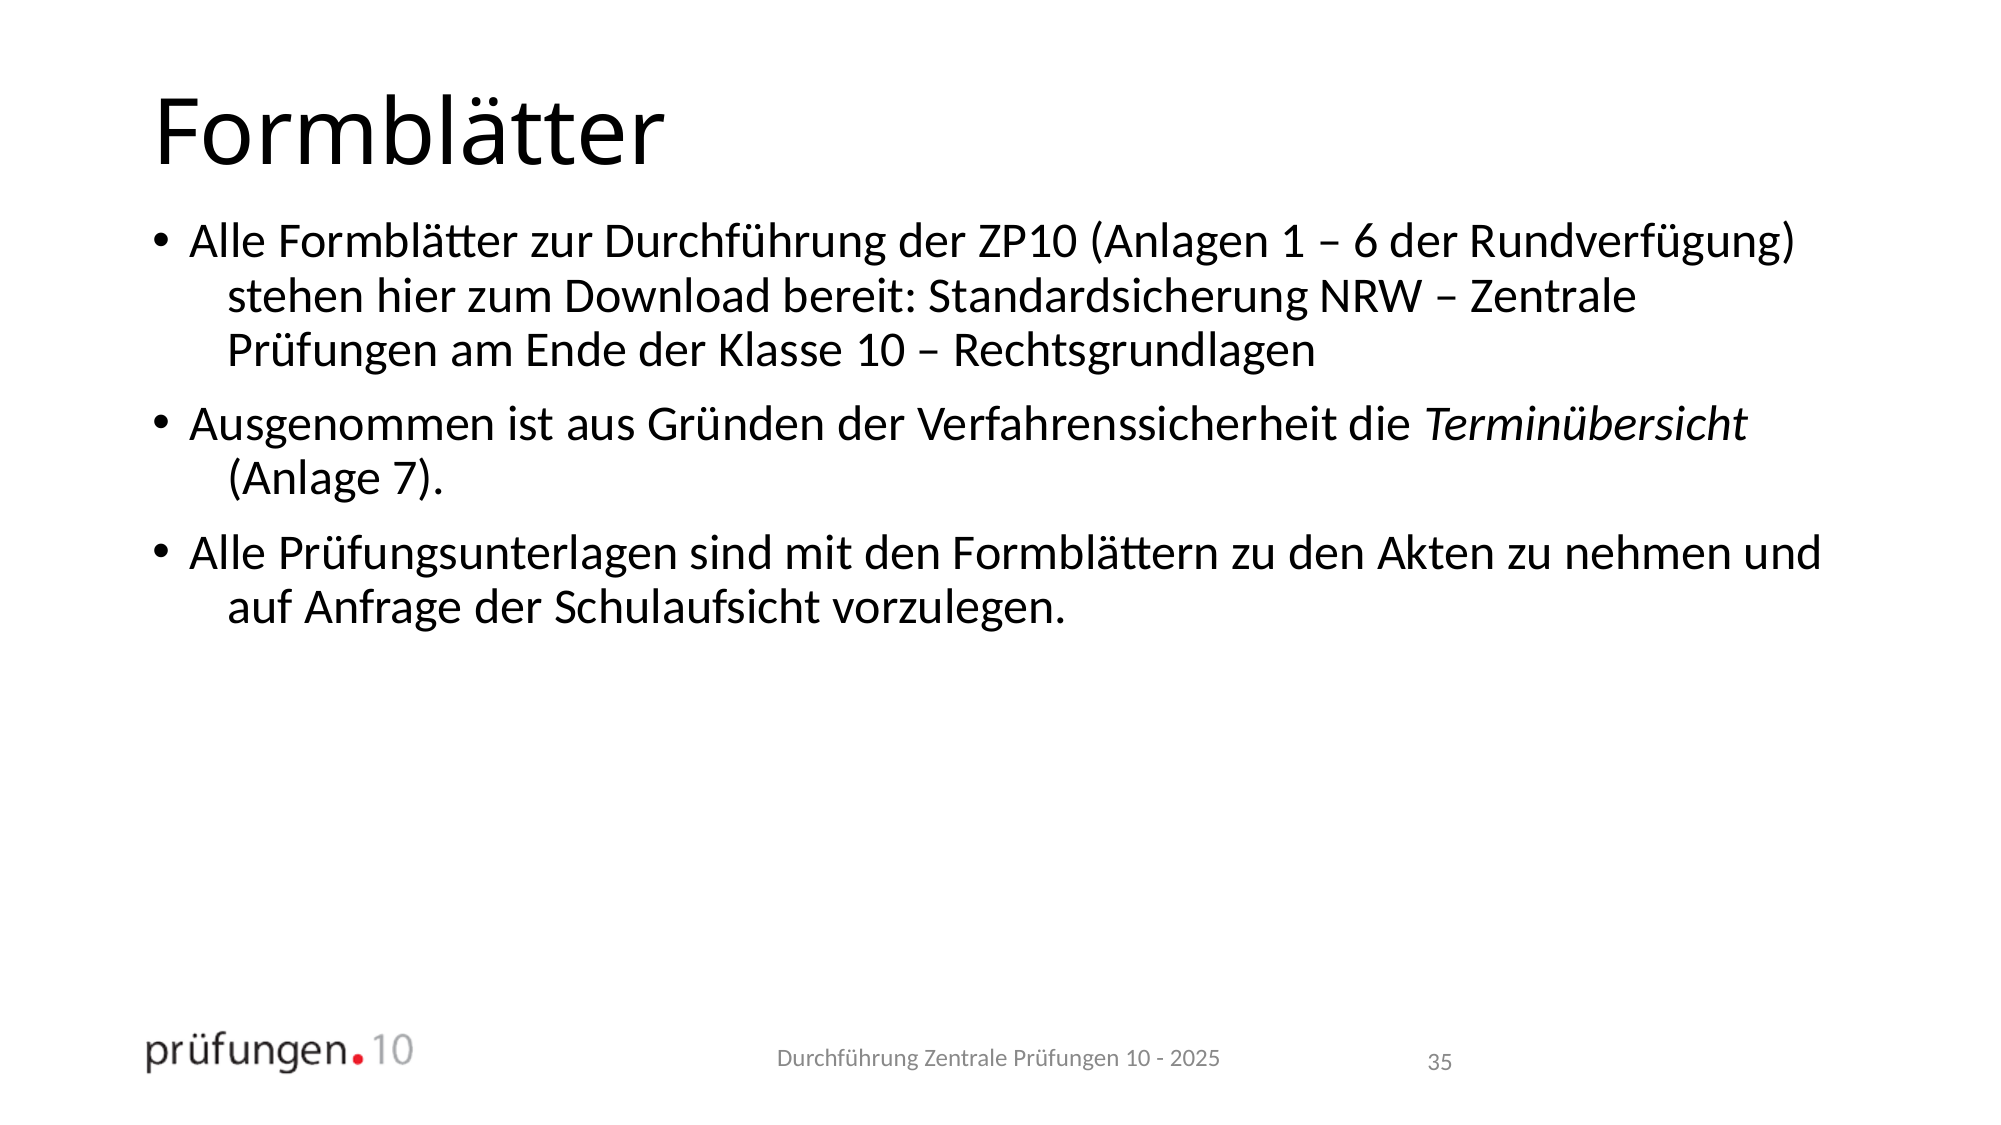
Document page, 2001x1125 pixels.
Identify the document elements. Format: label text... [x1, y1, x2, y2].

title Formblätter [137, 77, 1863, 193]
picture [137, 1023, 423, 1080]
text_box <Foliennummer> [1412, 1030, 1863, 1091]
list Alle Formblätter zur Durchführung der ZP10 (Anlagen 1 – 6 der Rundverfügung) stehen hier zum Download bereit: Standardsicherung NRW – Zentrale Prüfungen am Ende der Klasse 10 – Rechtsgrundlagen Ausgenommen ist aus Gründen der Verfahrenssicherheit die Terminübersicht (Anlage 7). Alle Prüfungsunterlagen sind mit den Formblättern zu den Akten zu nehmen und auf Anfrage der Schulaufsicht vorzulegen. [137, 207, 1863, 1014]
